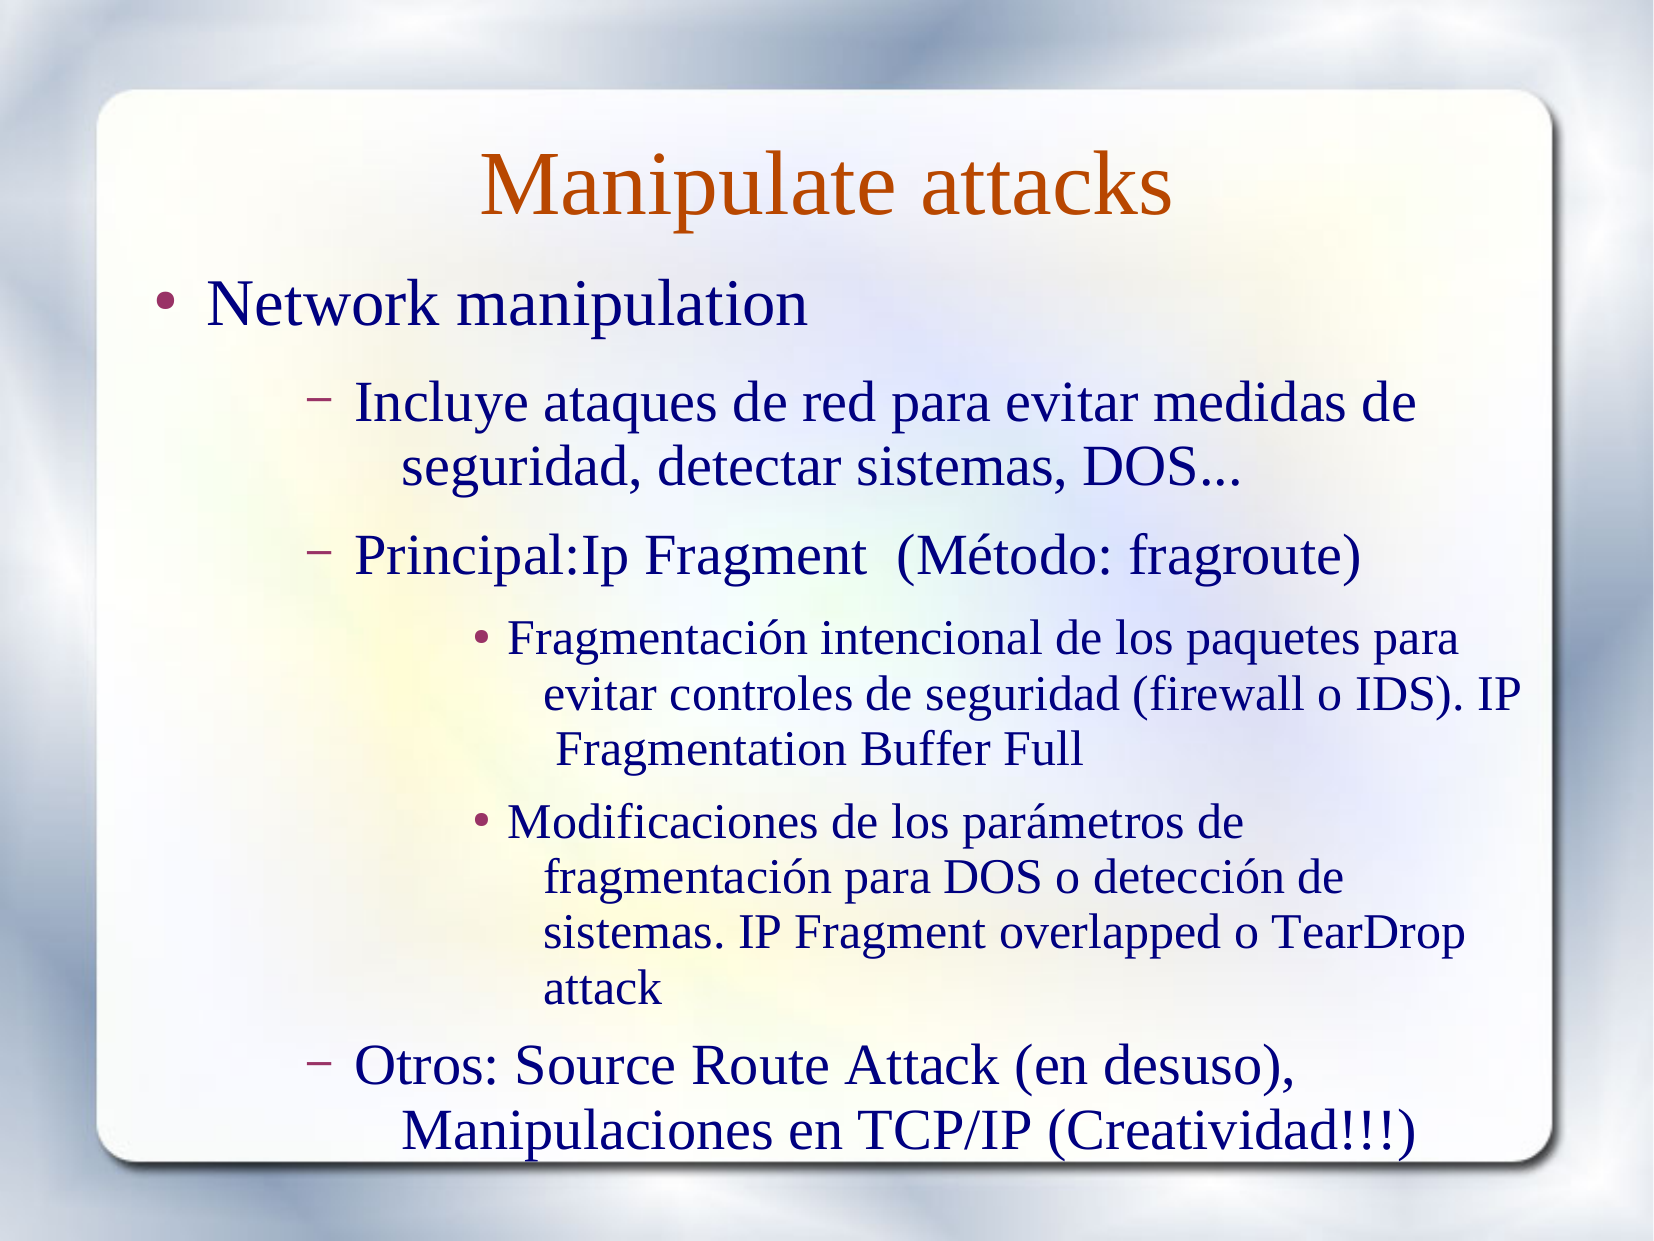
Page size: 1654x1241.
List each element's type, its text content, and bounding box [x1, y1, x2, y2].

picture [0, 0, 1654, 1241]
title Manipulate attacks [121, 132, 1534, 235]
list Network manipulation Incluye ataques de red para evitar medidas de seguridad, detectar sistemas, DOS... Principal:Ip Fragment (Método: fragroute) Fragmentación intencional de los paquetes para evitar controles de seguridad (firewall o IDS). IP Fragmentation Buffer Full Modificaciones de los parámetros de fragmentación para DOS o detección de sistemas. IP Fragment overlapped o TearDrop attack Otros: Source Route Attack (en desuso), Manipulaciones en TCP/IP (Creatividad!!!) [118, 265, 1531, 1162]
